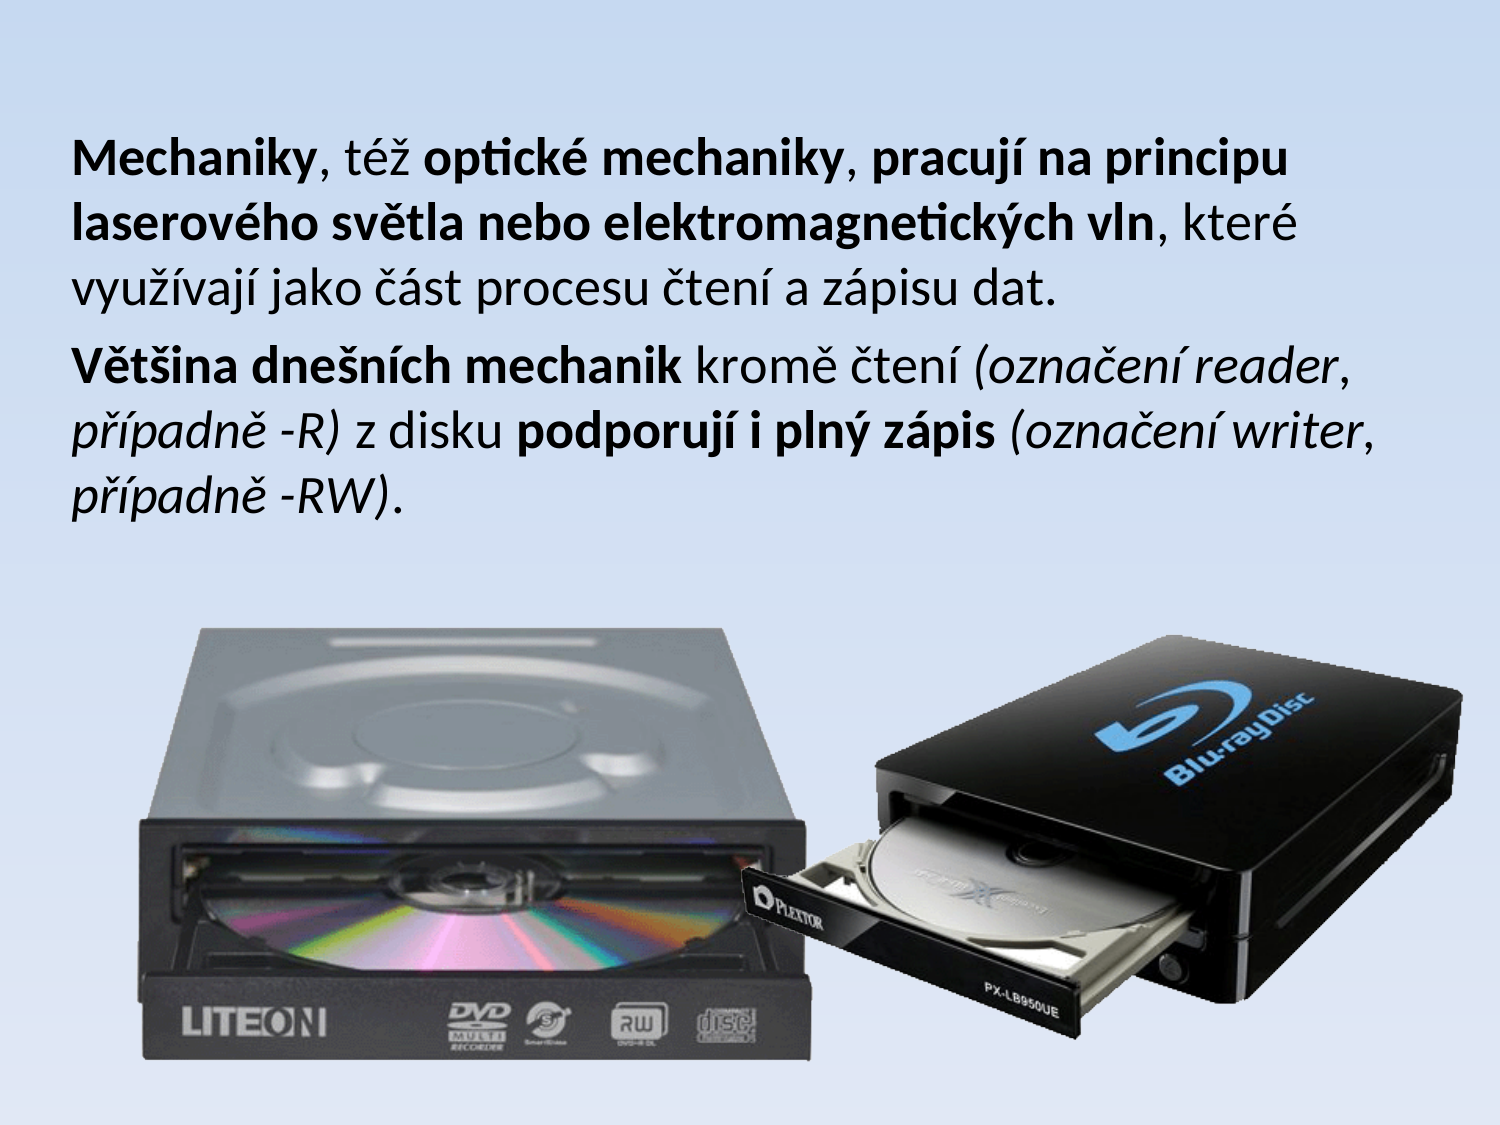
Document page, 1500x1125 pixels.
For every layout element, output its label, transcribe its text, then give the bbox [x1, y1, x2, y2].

list Mechaniky, též optické mechaniky, pracují na principu laserového světla nebo elektromagnetických vln, které využívají jako část procesu čtení a zápisu dat. Většina dnešních mechanik kromě čtení (označení reader, případně -R) z disku podporují i plný zápis (označení writer, případně -RW). [0, 113, 1500, 662]
picture [123, 588, 1500, 1098]
